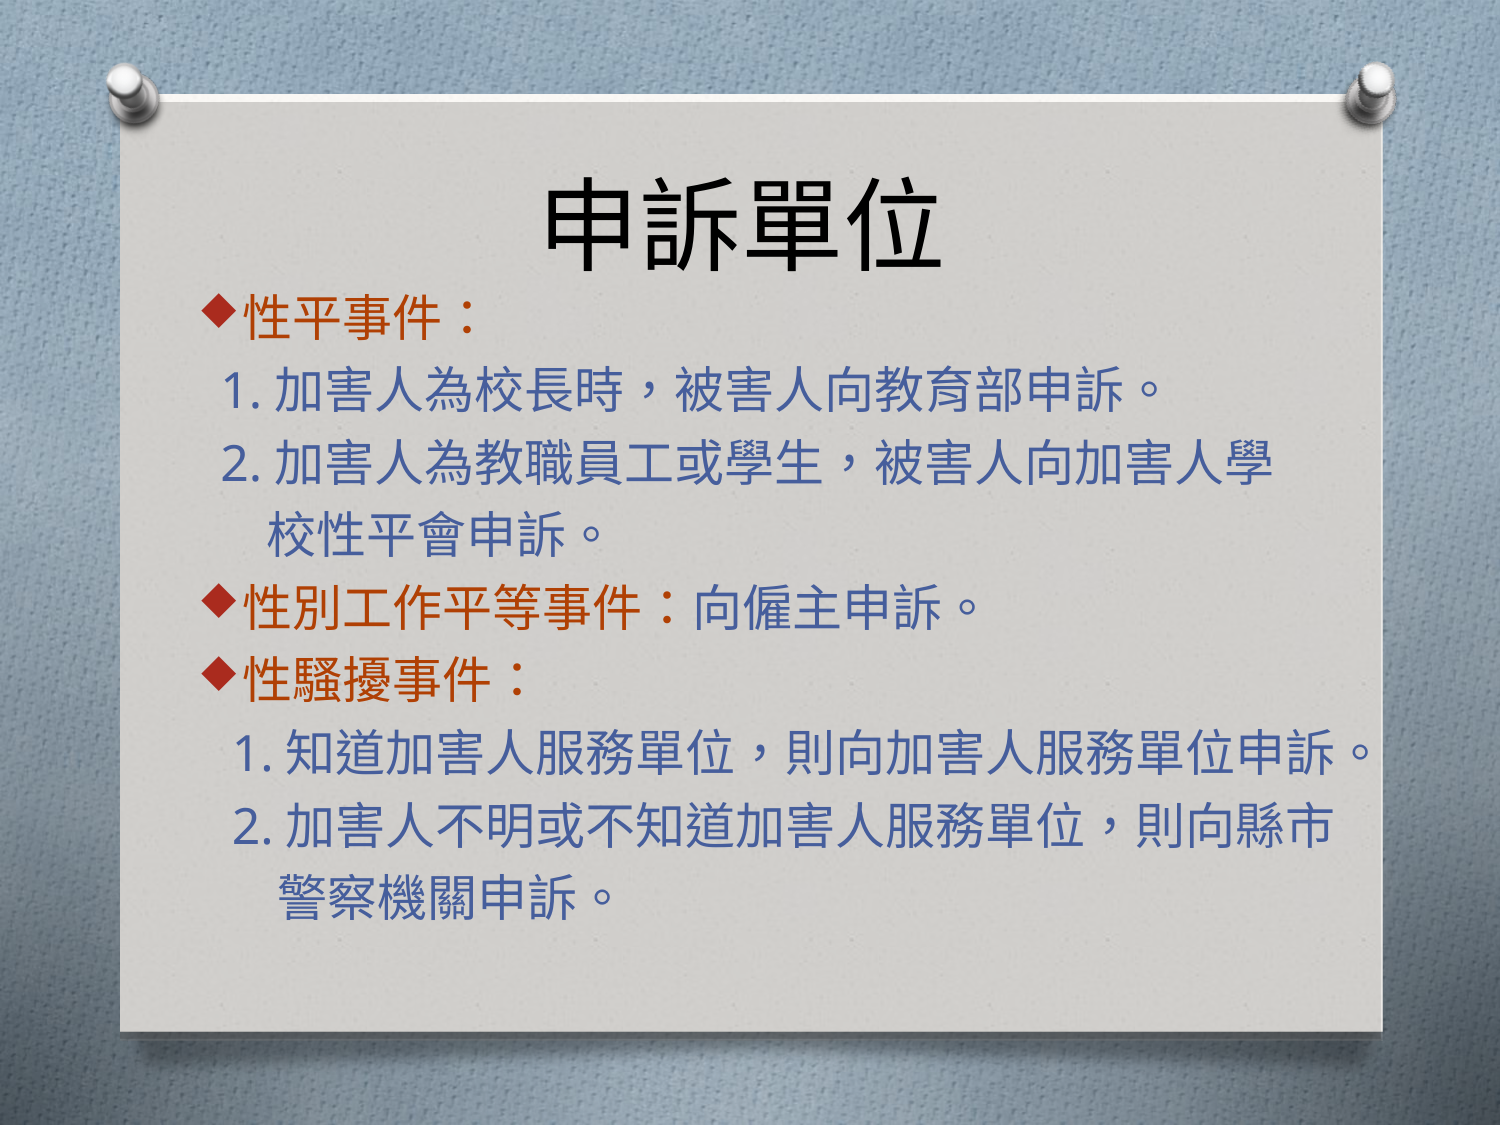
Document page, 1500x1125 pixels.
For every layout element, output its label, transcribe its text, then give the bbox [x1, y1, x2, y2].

picture [0, 0, 1500, 1125]
title 申訴單位 [147, 148, 1335, 291]
list 性平事件： 1.加害人為校長時，被害人向教育部申訴。 2.加害人為教職員工或學生，被害人向加害人學 校性平會申訴。 性別工作平等事件：向僱主申訴。 性騷擾事件： 1.知道加害人服務單位，則向加害人服務單位申訴。 2.加害人不明或不知道加害人服務單位，則向縣市 警察機關申訴。 [183, 278, 1376, 1000]
